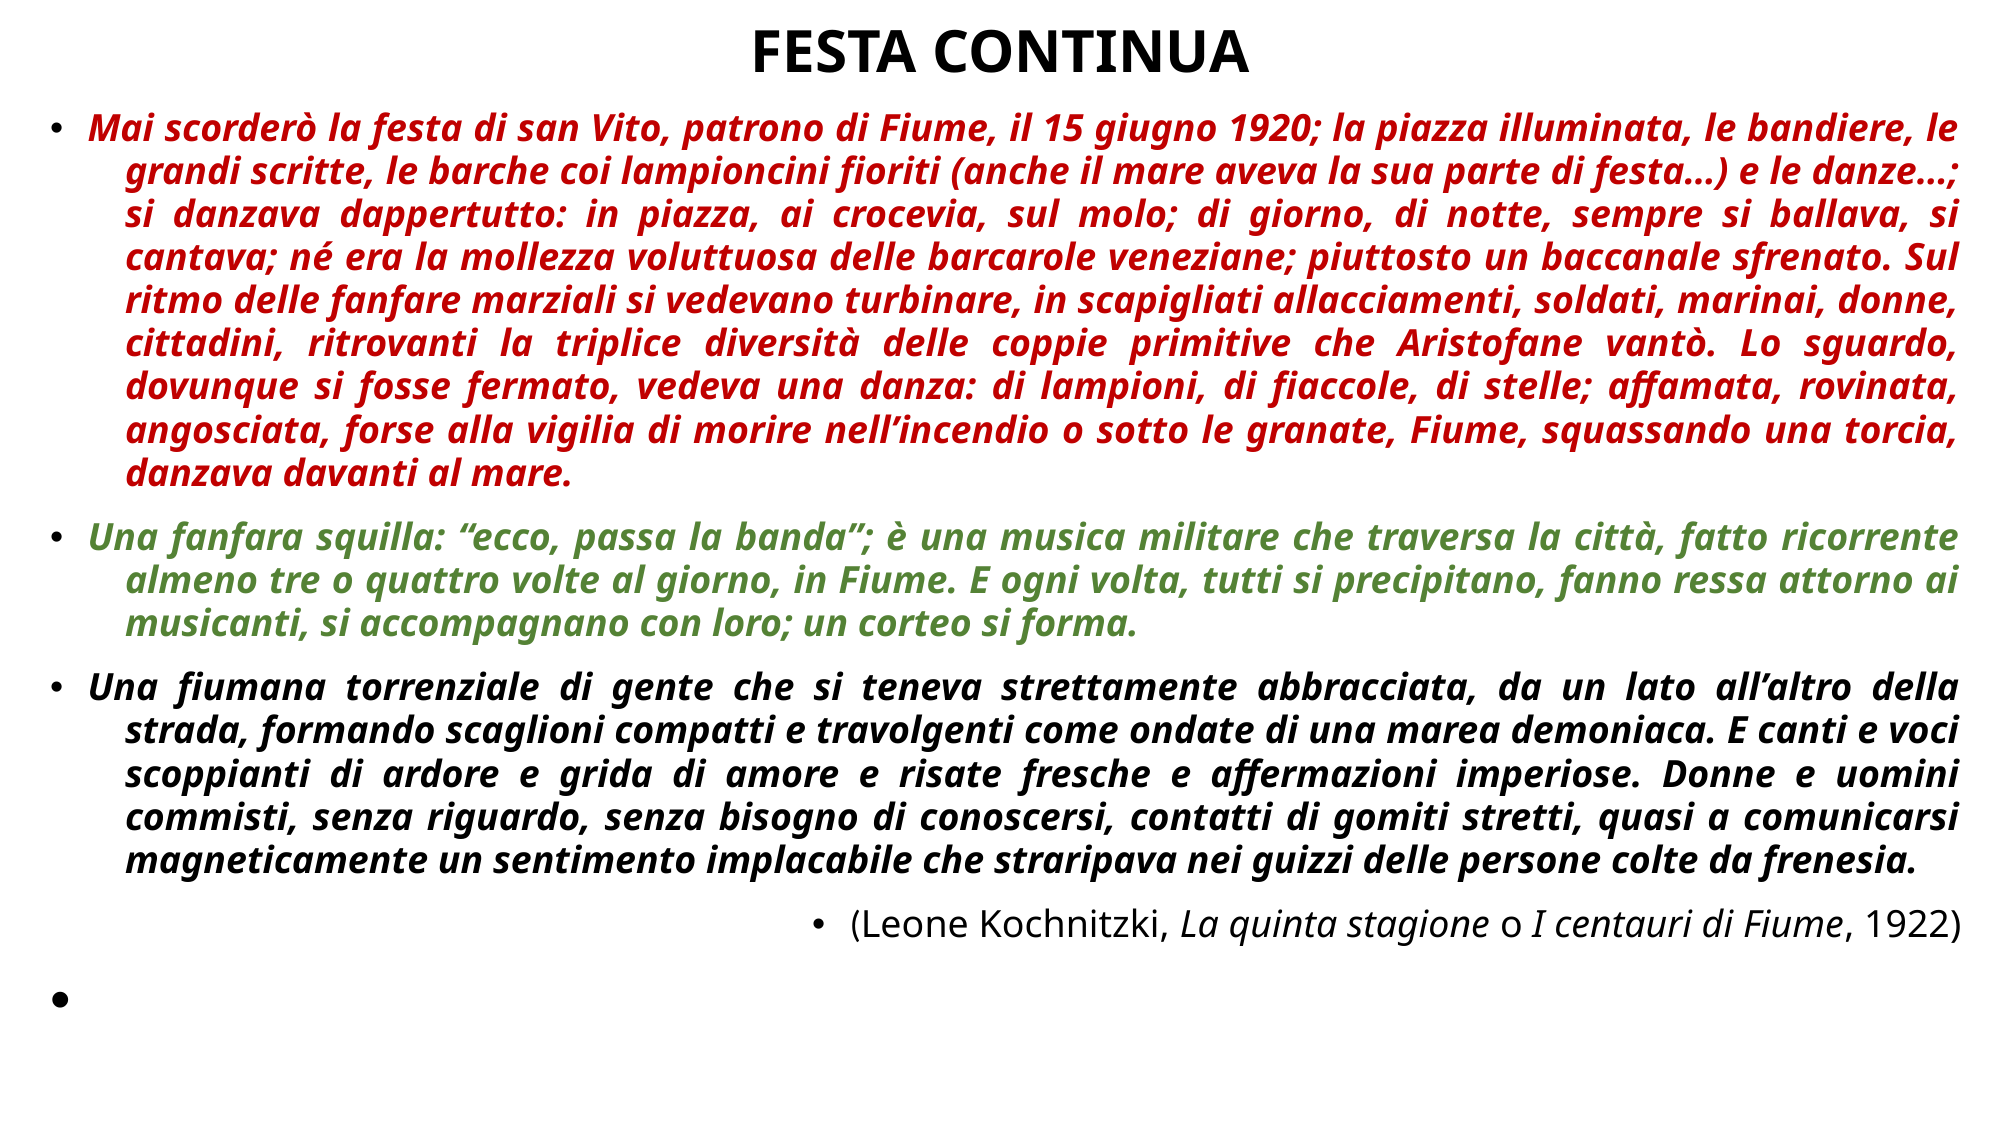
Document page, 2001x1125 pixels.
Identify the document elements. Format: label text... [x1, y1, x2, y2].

title FESTA CONTINUA [137, 14, 1863, 82]
list Mai scorderò la festa di san Vito, patrono di Fiume, il 15 giugno 1920; la piazza illuminata, le bandiere, le grandi scritte, le barche coi lampioncini fioriti (anche il mare aveva la sua parte di festa…) e le danze…; si danzava dappertutto: in piazza, ai crocevia, sul molo; di giorno, di notte, sempre si ballava, si cantava; né era la mollezza voluttuosa delle barcarole veneziane; piuttosto un baccanale sfrenato. Sul ritmo delle fanfare marziali si vedevano turbinare, in scapigliati allacciamenti, soldati, marinai, donne, cittadini, ritrovanti la triplice diversità delle coppie primitive che Aristofane vantò. Lo sguardo, dovunque si fosse fermato, vedeva una danza: di lampioni, di fiaccole, di stelle; affamata, rovinata, angosciata, forse alla vigilia di morire nell’incendio o sotto le granate, Fiume, squassando una torcia, danzava davanti al mare. Una fanfara squilla: “ecco, passa la banda”; è una musica militare che traversa la città, fatto ricorrente almeno tre o quattro volte al giorno, in Fiume. E ogni volta, tutti si precipitano, fanno ressa attorno ai musicanti, si accompagnano con loro; un corteo si forma. Una fiumana torrenziale di gente che si teneva strettamente abbracciata, da un lato all’altro della strada, formando scaglioni compatti e travolgenti come ondate di una marea demoniaca. E canti e voci scoppianti di ardore e grida di amore e risate fresche e affermazioni imperiose. Donne e uomini commisti, senza riguardo, senza bisogno di conoscersi, contatti di gomiti stretti, quasi a comunicarsi magneticamente un sentimento implacabile che straripava nei guizzi delle persone colte da frenesia. (Leone Kochnitzki, La quinta stagione o I centauri di Fiume, 1922) [34, 99, 1977, 1111]
